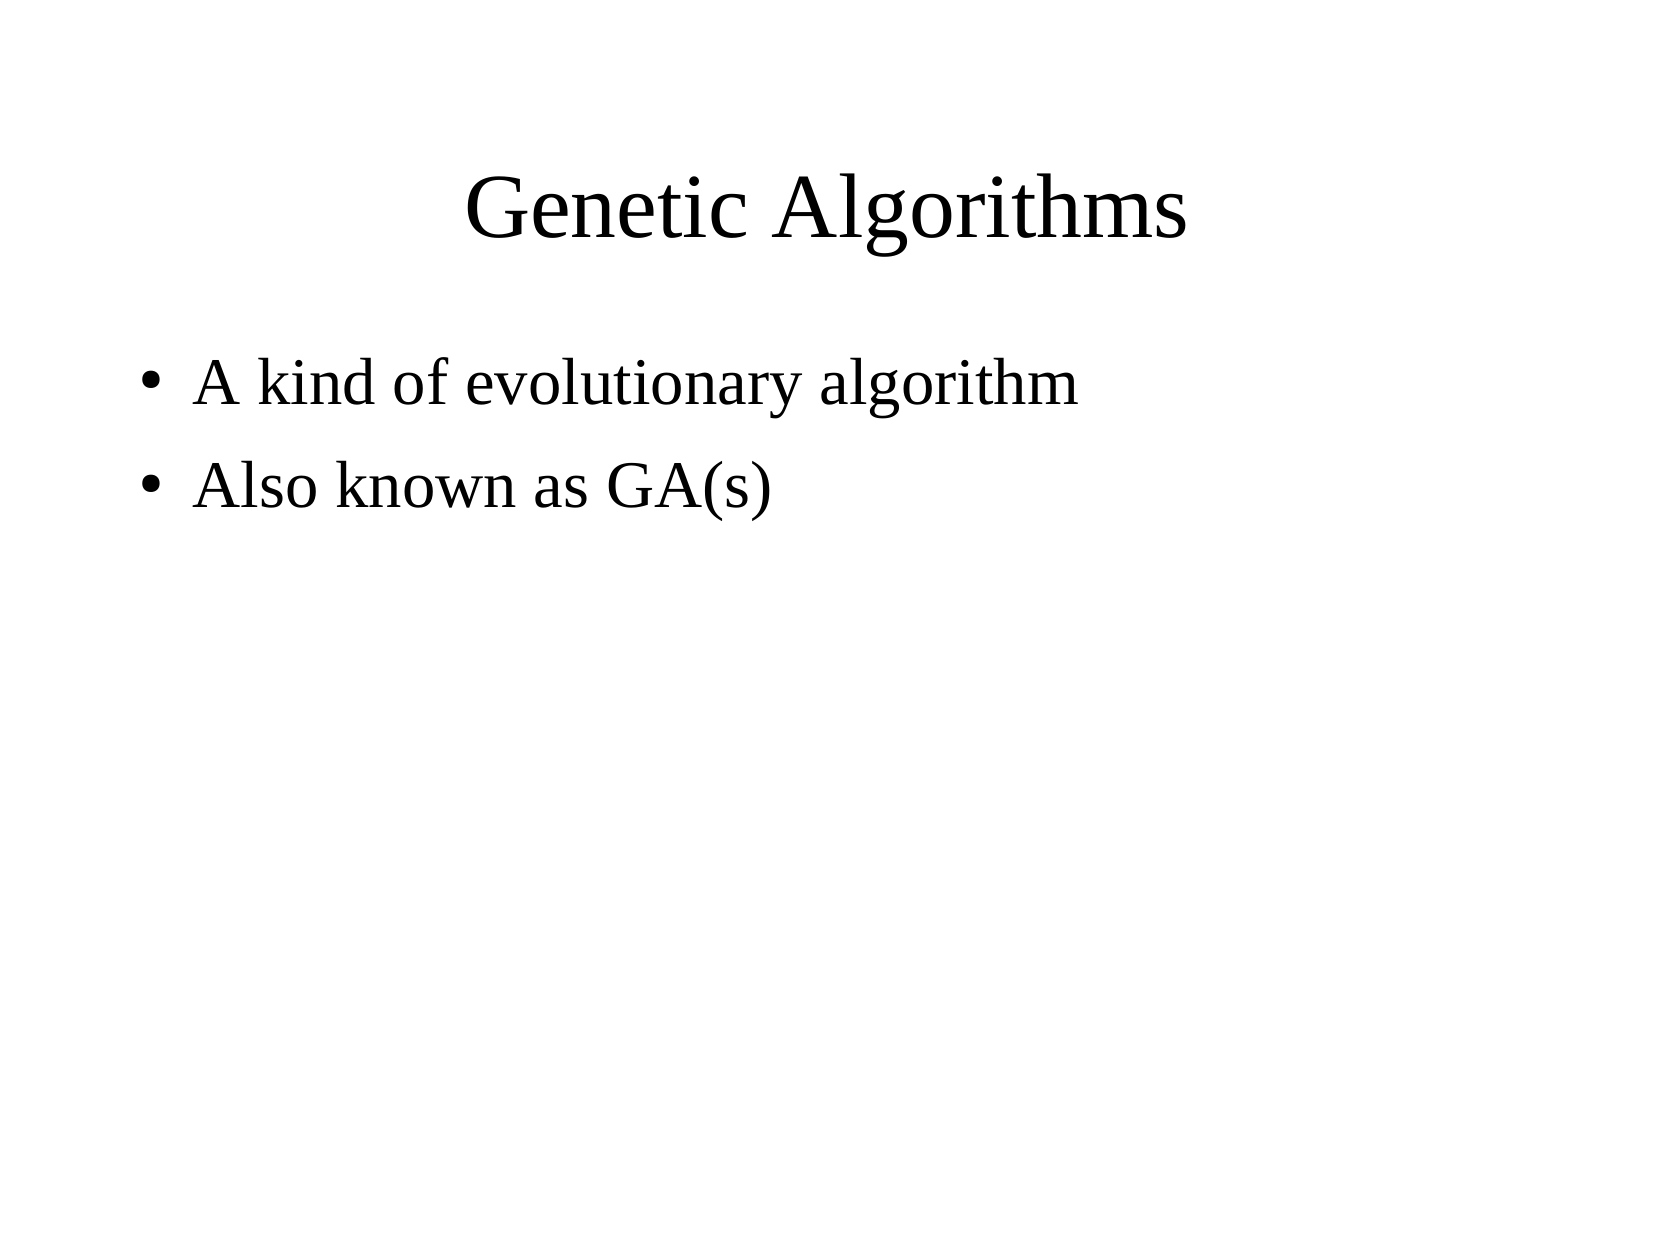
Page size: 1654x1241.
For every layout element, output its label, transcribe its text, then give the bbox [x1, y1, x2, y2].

title Genetic Algorithms [121, 102, 1534, 311]
list A kind of evolutionary algorithm Also known as GA(s) [121, 344, 1534, 1127]
